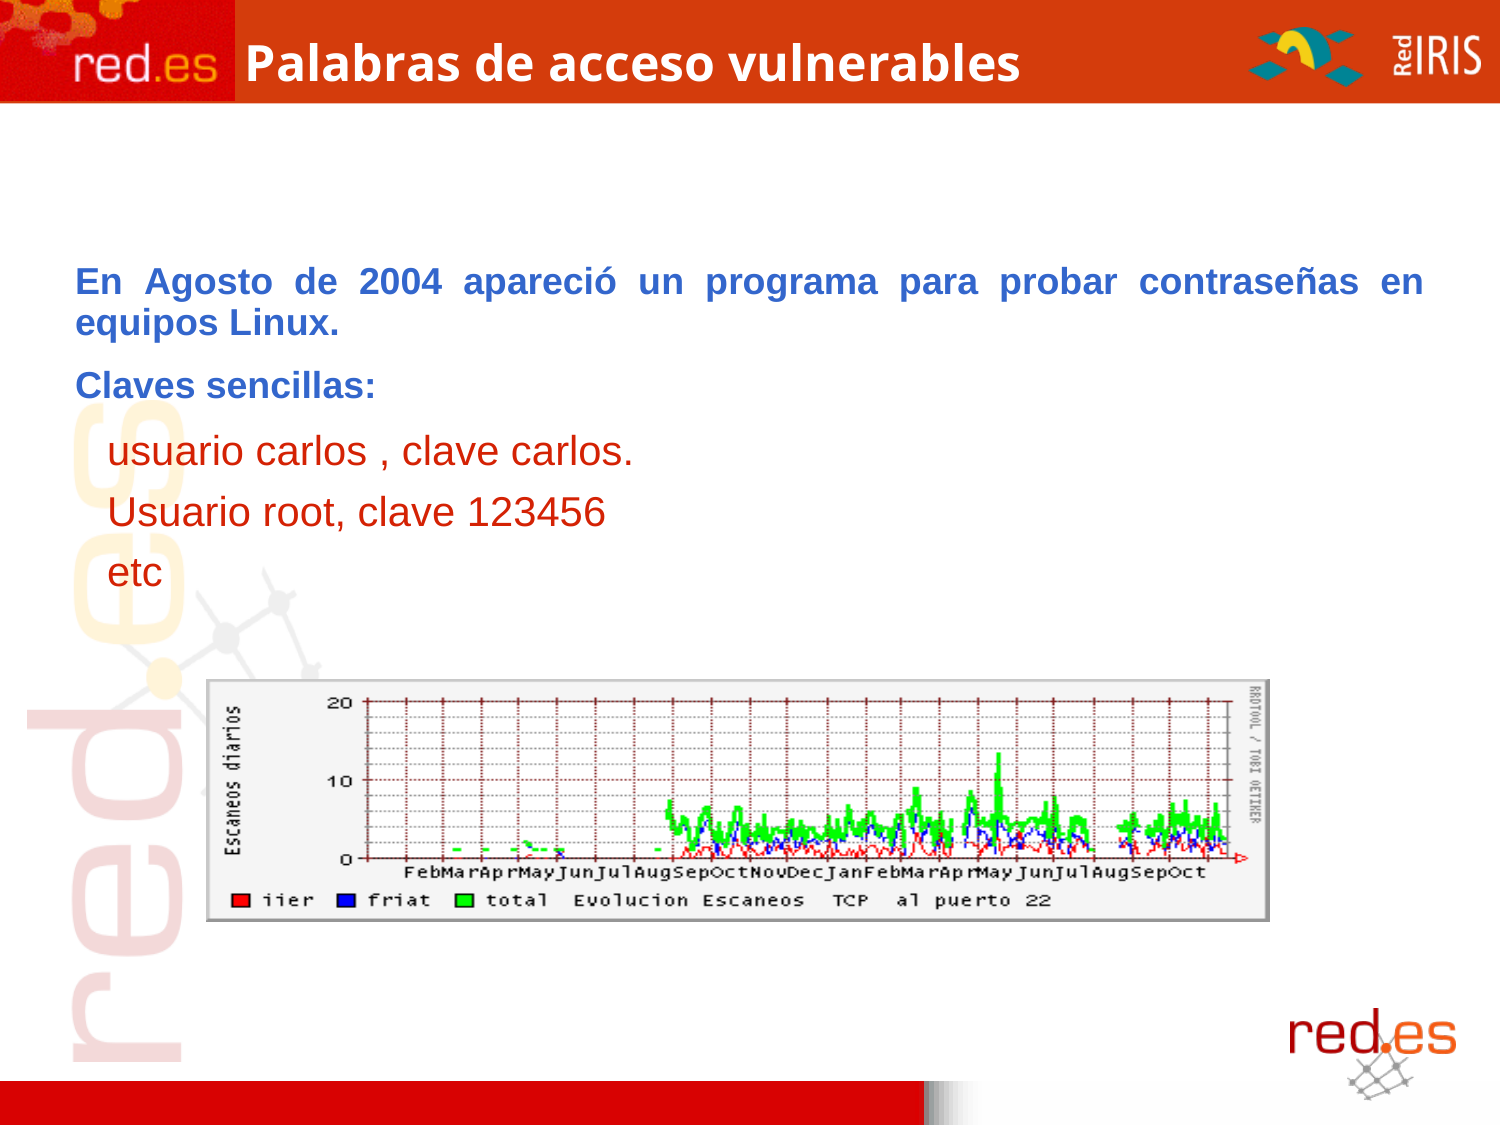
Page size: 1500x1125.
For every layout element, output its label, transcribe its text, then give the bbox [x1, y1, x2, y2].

title Palabras de acceso vulnerables [244, 0, 1412, 127]
picture [0, 1008, 1500, 1125]
picture [0, 0, 235, 101]
picture [1412, 27, 1481, 87]
picture [206, 679, 1270, 922]
list En Agosto de 2004 apareció un programa para probar contraseñas en equipos Linux. Claves sencillas: usuario carlos , clave carlos. Usuario root, clave 123456 etc [75, 262, 1426, 1006]
picture [27, 400, 345, 1062]
